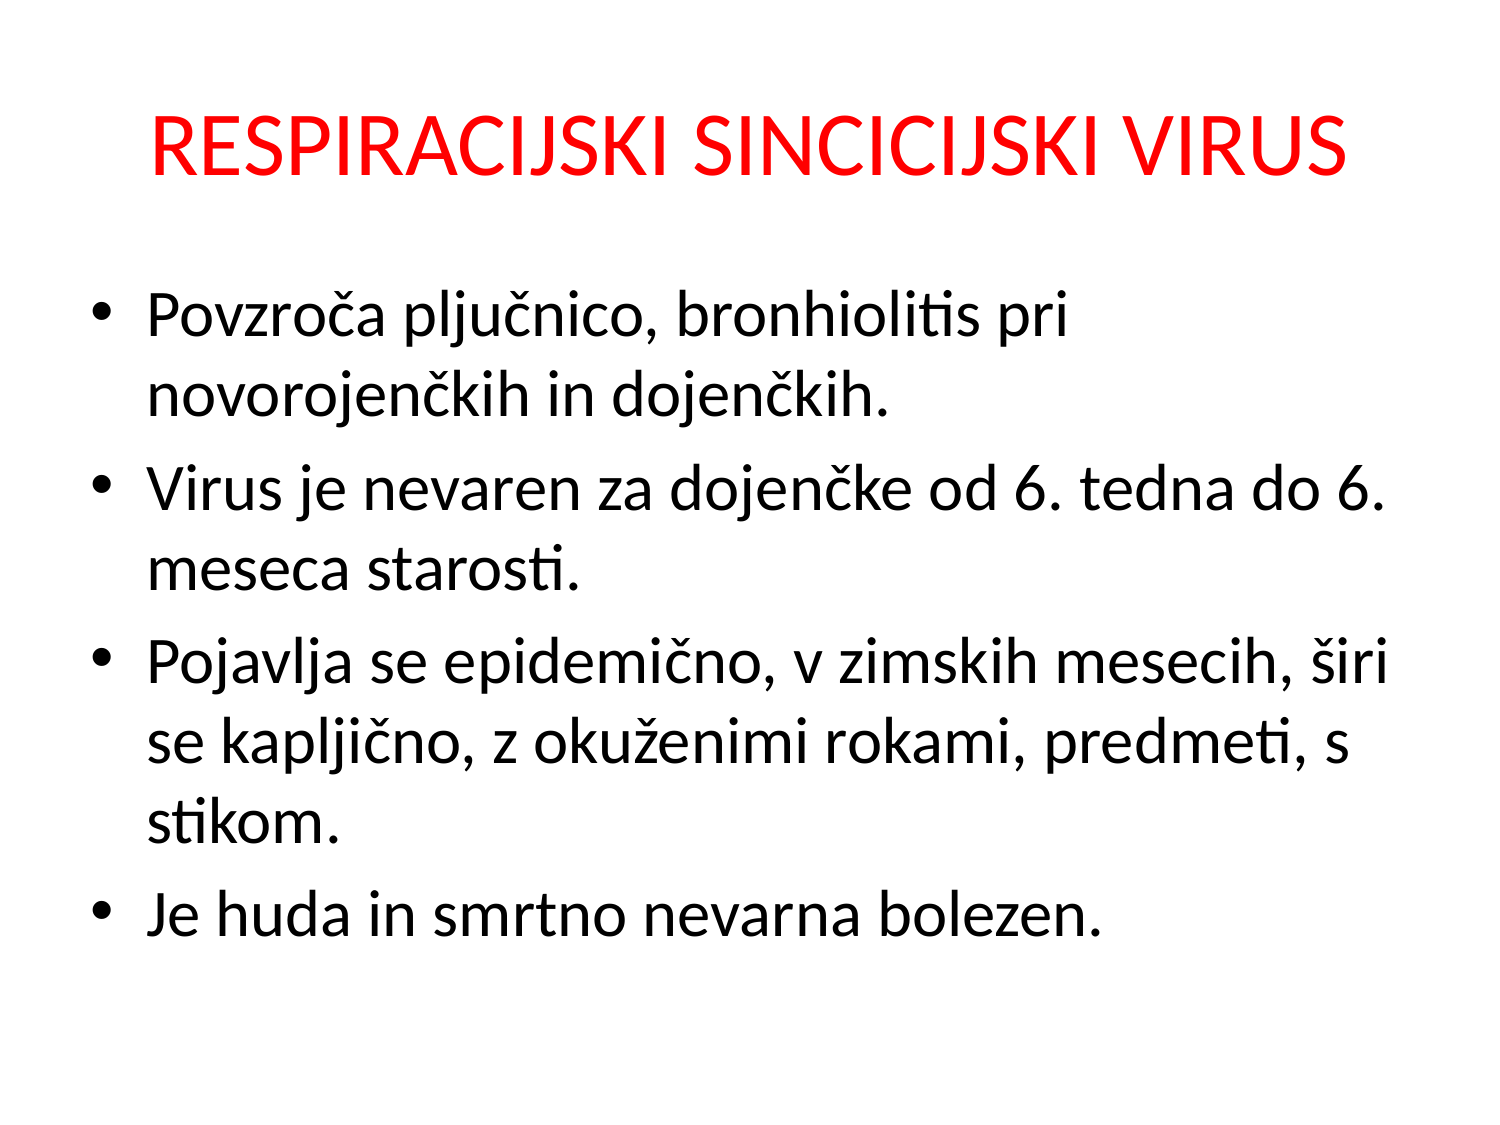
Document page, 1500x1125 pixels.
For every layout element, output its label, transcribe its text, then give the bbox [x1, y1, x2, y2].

title RESPIRACIJSKI SINCICIJSKI VIRUS [75, 45, 1425, 233]
list Povzroča pljučnico, bronhiolitis pri novorojenčkih in dojenčkih. Virus je nevaren za dojenčke od 6. tedna do 6. meseca starosti. Pojavlja se epidemično, v zimskih mesecih, širi se kapljično, z okuženimi rokami, predmeti, s stikom. Je huda in smrtno nevarna bolezen. [75, 262, 1425, 1005]
